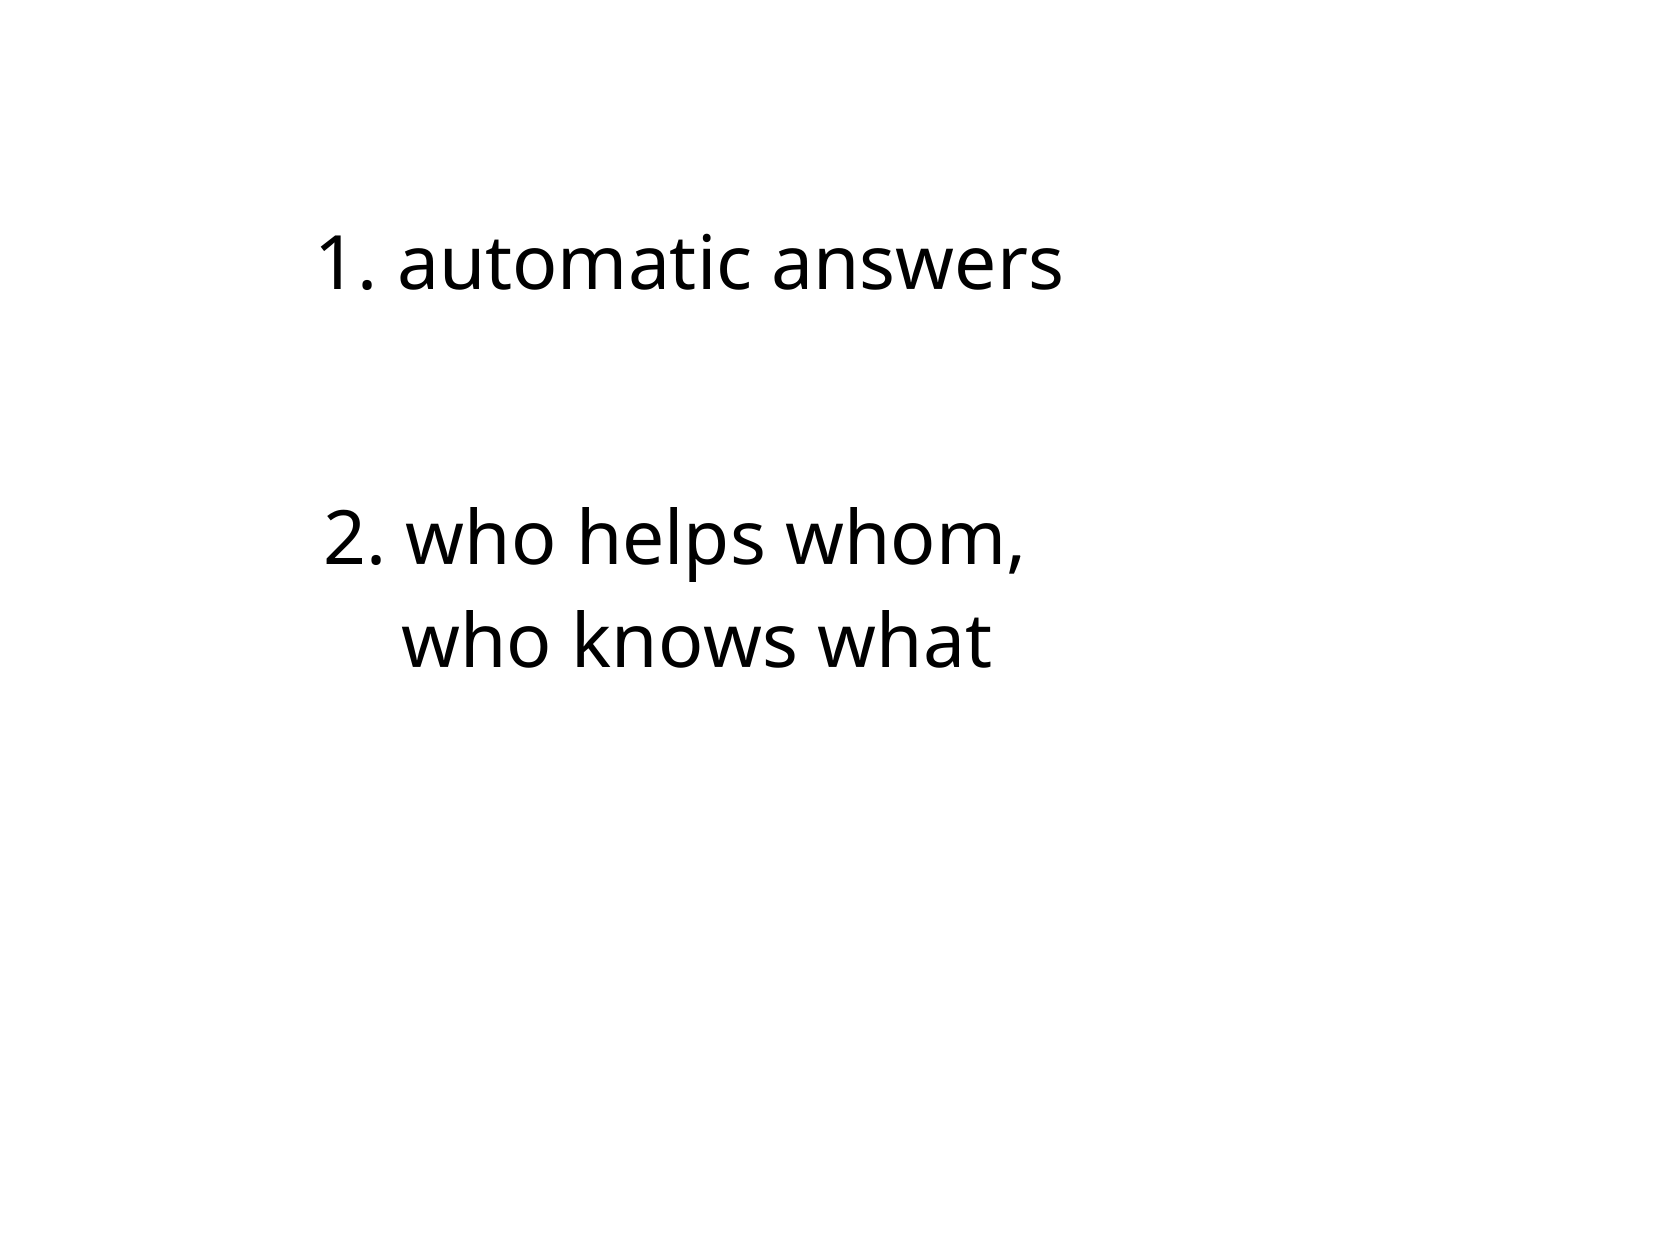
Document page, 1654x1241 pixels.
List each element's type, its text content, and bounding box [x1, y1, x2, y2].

text_box 2. who helps whom, who knows what [308, 477, 1057, 676]
text_box 1. automatic answers [300, 201, 1104, 308]
